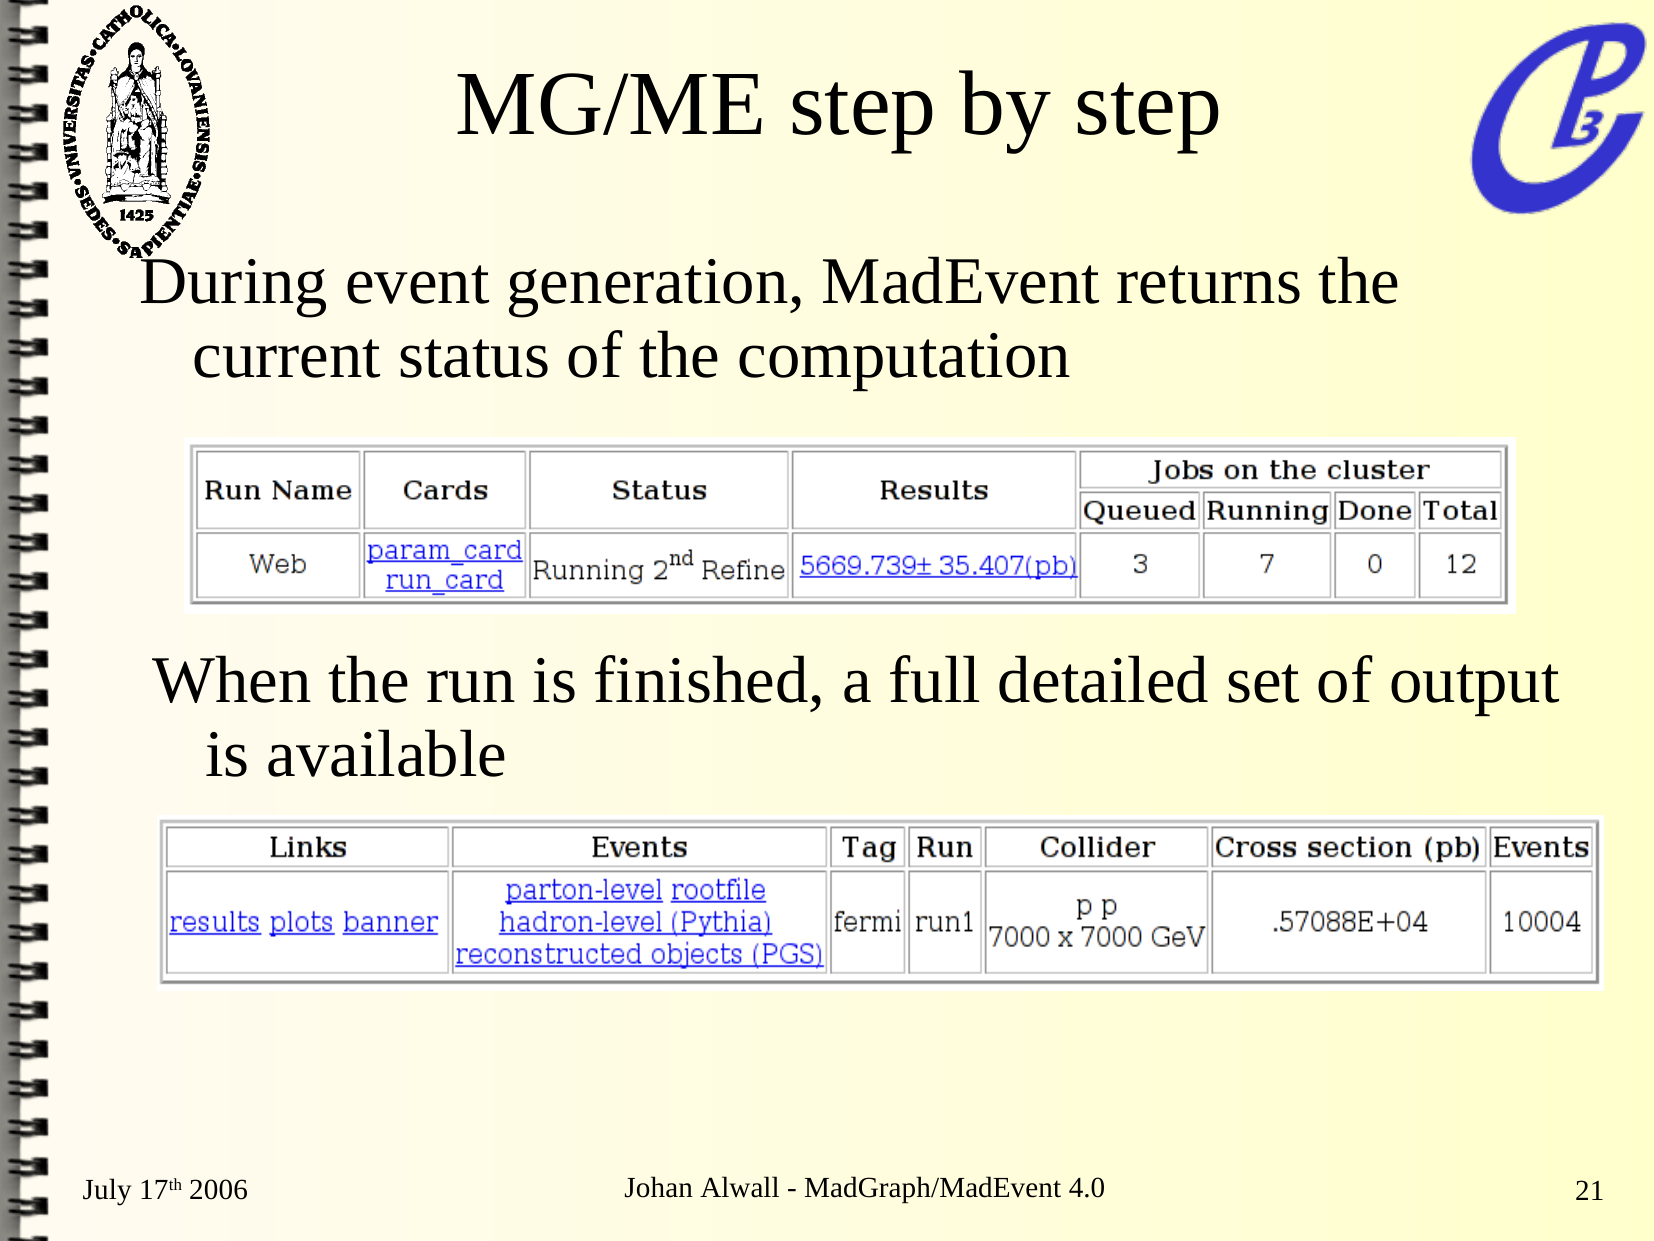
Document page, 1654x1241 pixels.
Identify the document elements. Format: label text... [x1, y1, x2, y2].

picture [1467, 14, 1654, 216]
list During event generation, MadEvent returns the current status of the computation [121, 243, 1603, 426]
list When the run is finished, a full detailed set of output is available [134, 642, 1616, 844]
picture [157, 815, 1604, 991]
title MG/ME step by step [234, 0, 1445, 208]
picture [0, 0, 1654, 1241]
picture [184, 437, 1516, 615]
